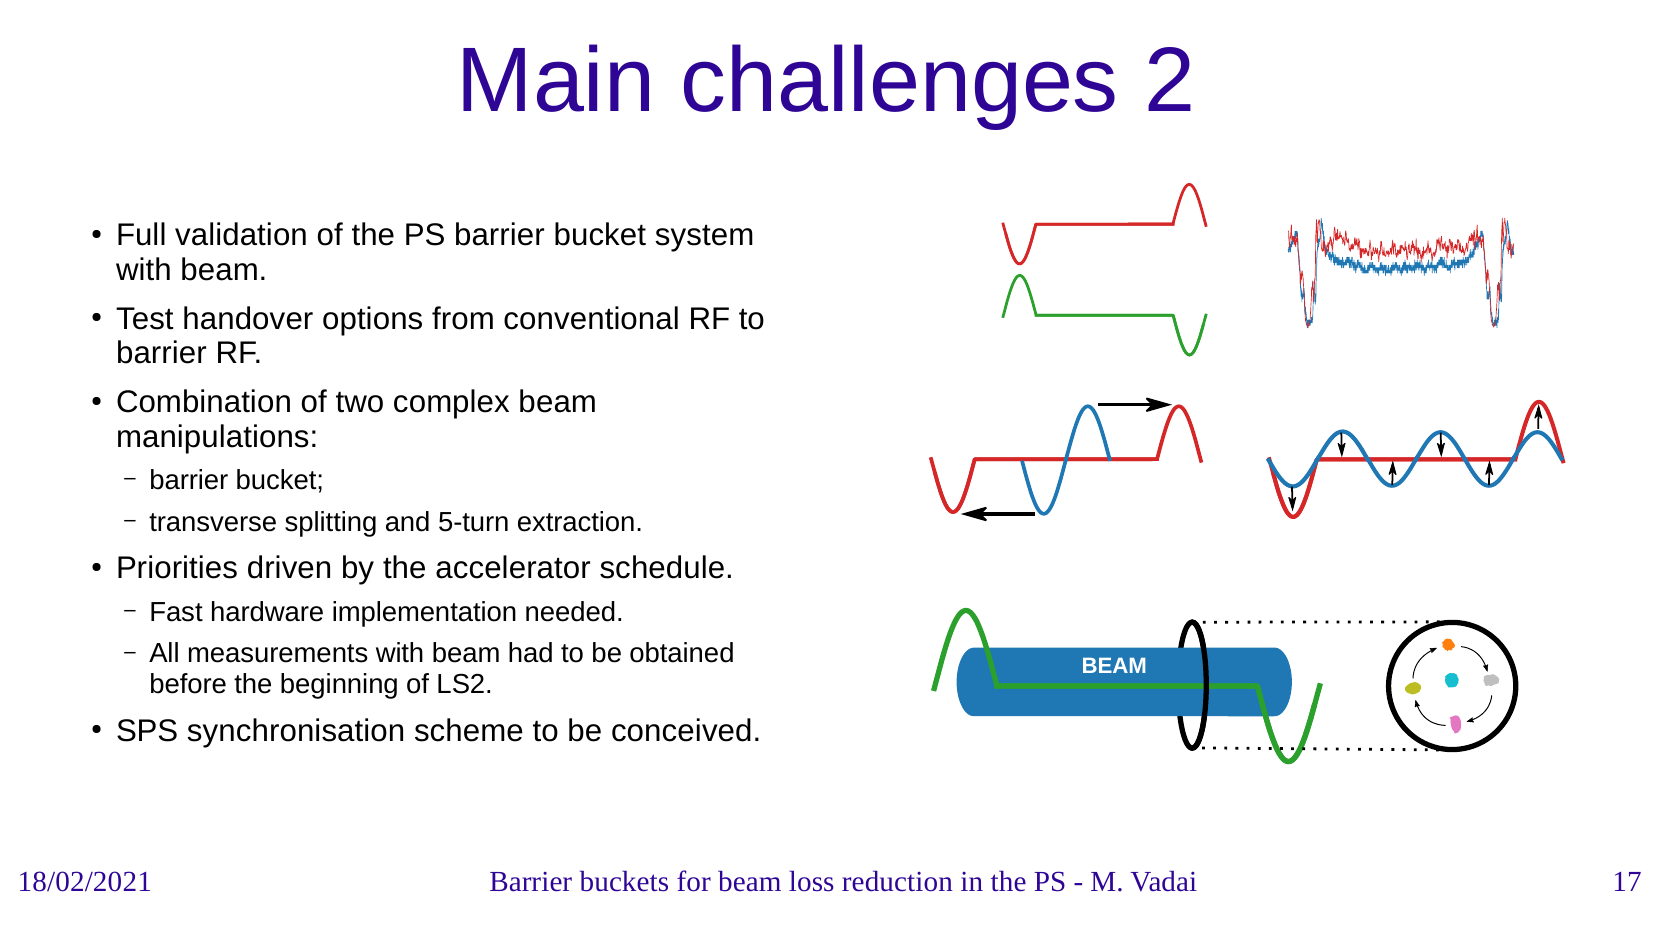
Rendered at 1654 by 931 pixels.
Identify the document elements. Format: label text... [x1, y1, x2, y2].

picture [931, 607, 1519, 765]
list Full validation of the PS barrier bucket system with beam. Test handover options from conventional RF to barrier RF. Combination of two complex beam manipulations: barrier bucket; transverse splitting and 5-turn extraction. Priorities driven by the accelerator schedule. Fast hardware implementation needed. All measurements with beam had to be obtained before the beginning of LS2. SPS synchronisation scheme to be conceived. [82, 217, 809, 758]
picture [1001, 183, 1515, 357]
picture [927, 395, 1567, 524]
title Main challenges 2 [82, 1, 1571, 157]
